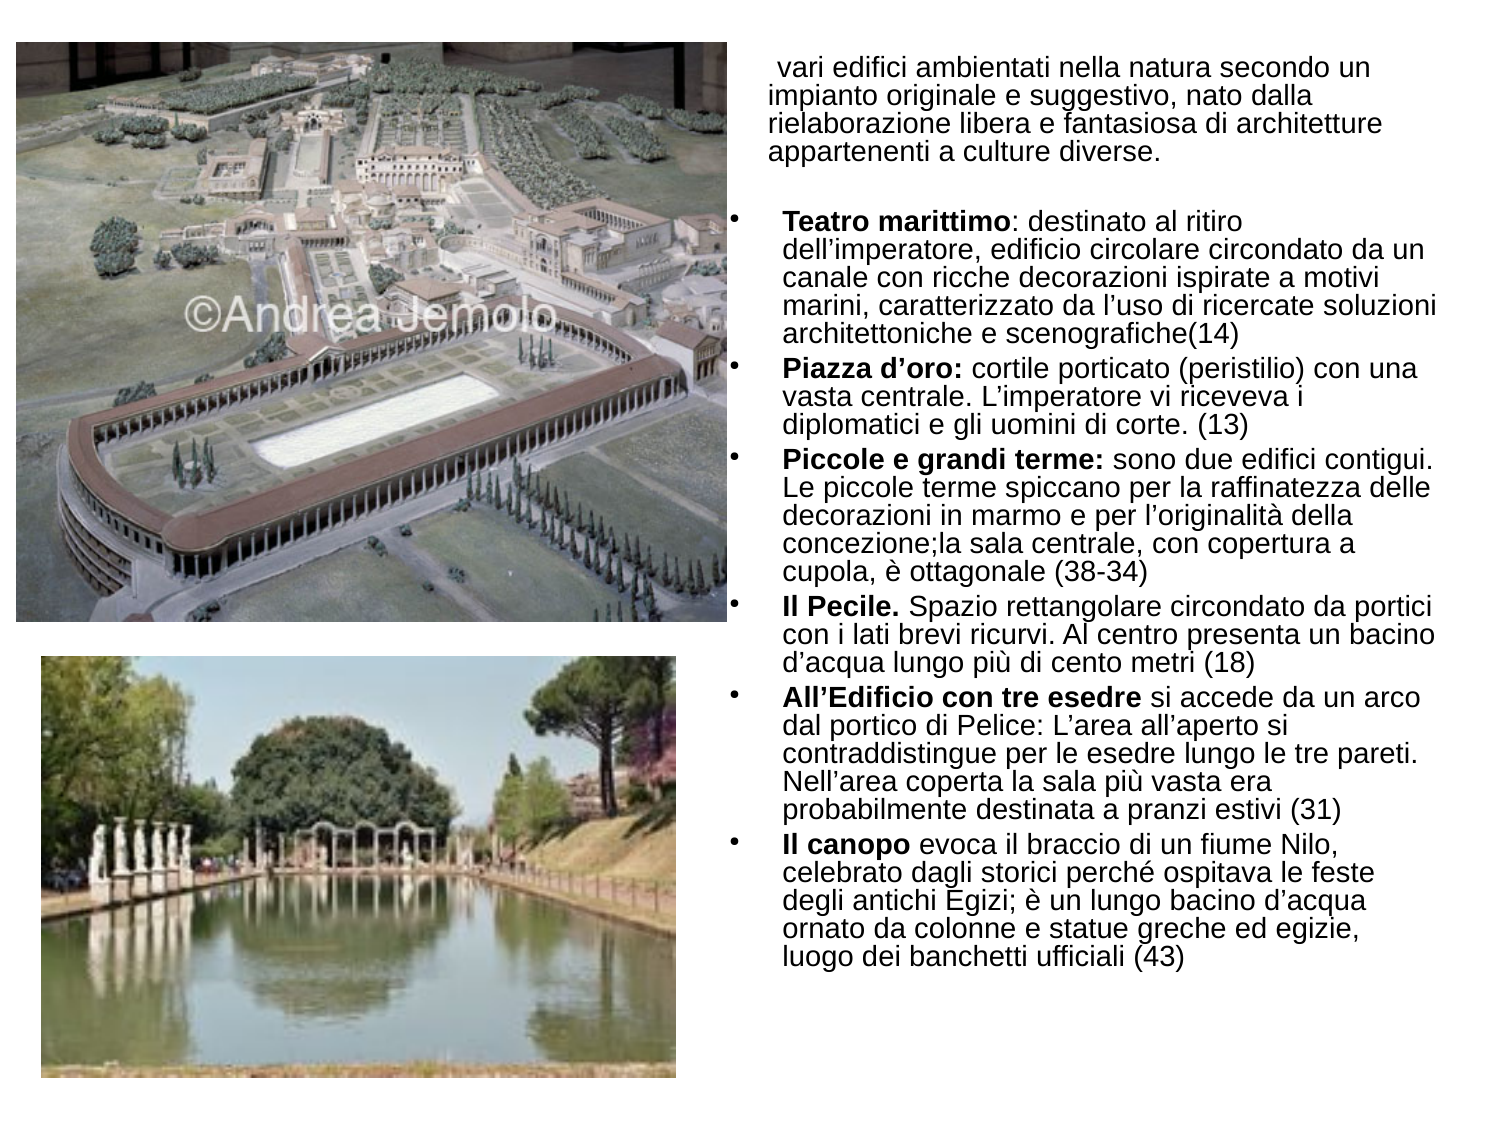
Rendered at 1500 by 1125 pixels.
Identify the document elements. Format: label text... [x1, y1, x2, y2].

list I vari edifici ambientati nella natura secondo un impianto originale e suggestivo, nato dalla rielaborazione libera e fantasiosa di architetture appartenenti a culture diverse. Teatro marittimo: destinato al ritiro dell’imperatore, edificio circolare circondato da un canale con ricche decorazioni ispirate a motivi marini, caratterizzato da l’uso di ricercate soluzioni architettoniche e scenografiche(14) Piazza d’oro: cortile porticato (peristilio) con una vasta centrale. L’imperatore vi riceveva i diplomatici e gli uomini di corte. (13) Piccole e grandi terme: sono due edifici contigui. Le piccole terme spiccano per la raffinatezza delle decorazioni in marmo e per l’originalità della concezione;la sala centrale, con copertura a cupola, è ottagonale (38-34) Il Pecile. Spazio rettangolare circondato da portici con i lati brevi ricurvi. Al centro presenta un bacino d’acqua lungo più di cento metri (18) All’Edificio con tre esedre si accede da un arco dal portico di Pelice: L’area all’aperto si contraddistingue per le esedre lungo le tre pareti. Nell’area coperta la sala più vasta era probabilmente destinata a pranzi estivi (31) Il canopo evoca il braccio di un fiume Nilo, celebrato dagli storici perché ospitava le feste degli antichi Egizi; è un lungo bacino d’acqua ornato da colonne e statue greche ed egizie, luogo dei banchetti ufficiali (43) [696, 47, 1453, 1087]
picture [41, 656, 676, 1078]
picture [16, 42, 727, 622]
